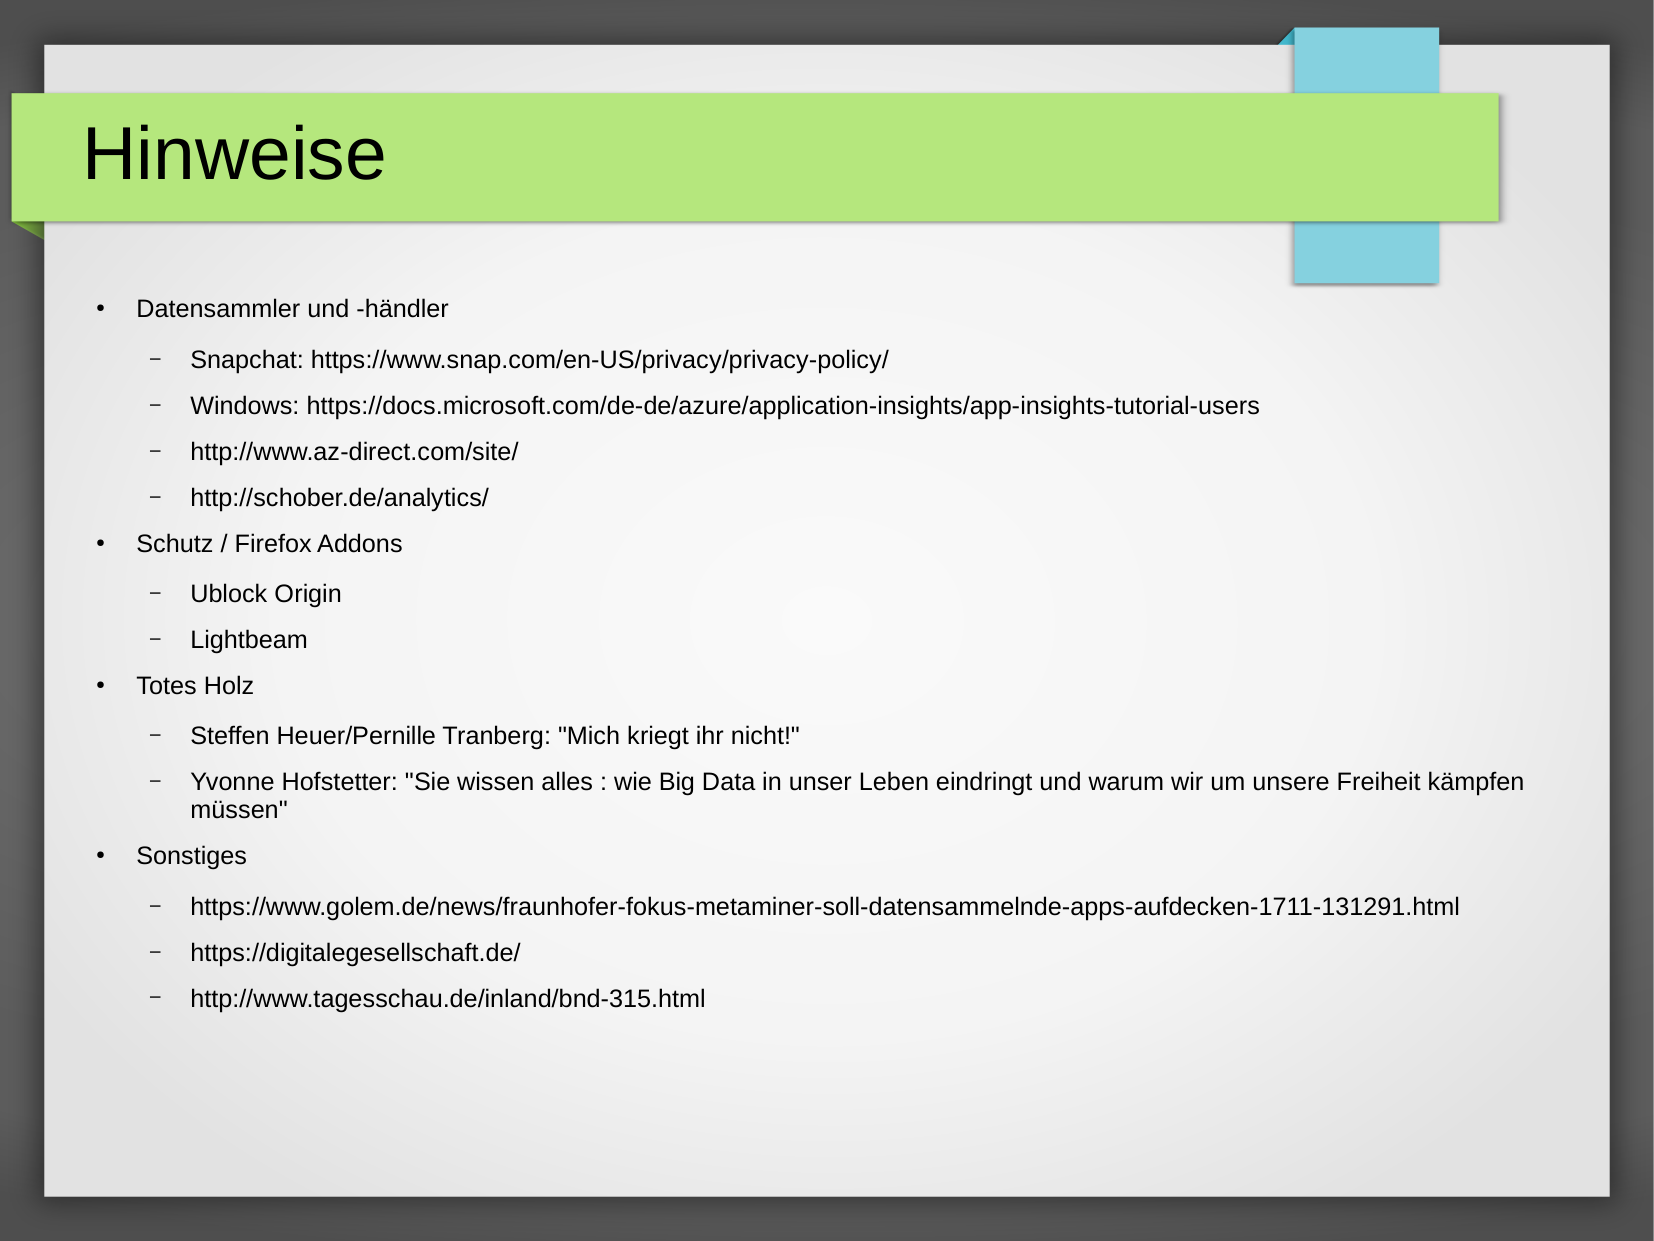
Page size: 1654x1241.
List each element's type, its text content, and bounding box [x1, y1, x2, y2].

list Datensammler und -händler Snapchat: https://www.snap.com/en-US/privacy/privacy-policy/ Windows: https://docs.microsoft.com/de-de/azure/application-insights/app-insights-tutorial-users http://www.az-direct.com/site/ http://schober.de/analytics/ Schutz / Firefox Addons Ublock Origin Lightbeam Totes Holz Steffen Heuer/Pernille Tranberg: "Mich kriegt ihr nicht!" Yvonne Hofstetter: "Sie wissen alles : wie Big Data in unser Leben eindringt und warum wir um unsere Freiheit kämpfen müssen" Sonstiges https://www.golem.de/news/fraunhofer-fokus-metaminer-soll-datensammelnde-apps-aufdecken-1711-131291.html https://digitalegesellschaft.de/ http://www.tagesschau.de/inland/bnd-315.html [82, 295, 1571, 1015]
title Hinweise [82, 94, 1264, 213]
picture [0, 0, 1654, 1241]
